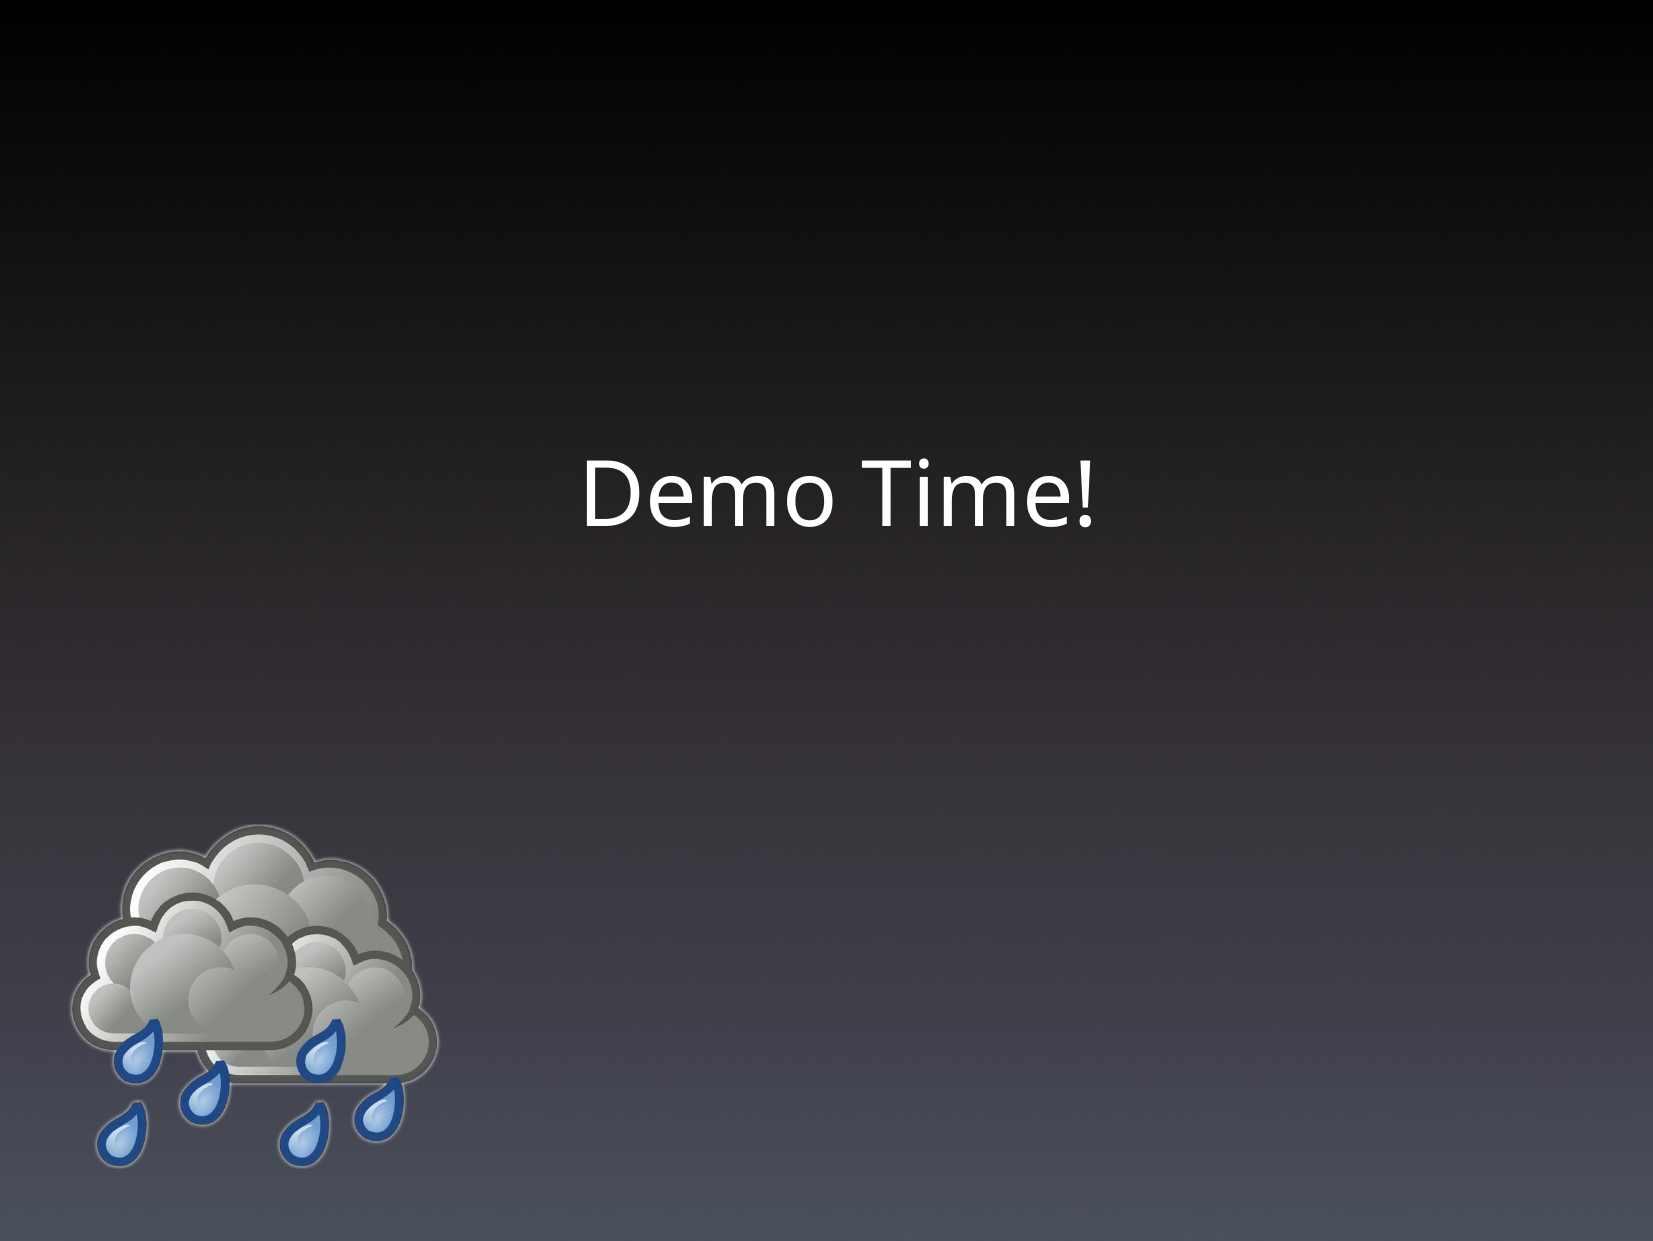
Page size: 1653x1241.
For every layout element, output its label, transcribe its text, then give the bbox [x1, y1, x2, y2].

picture [0, 0, 1653, 1241]
title Demo Time! [94, 164, 1583, 815]
